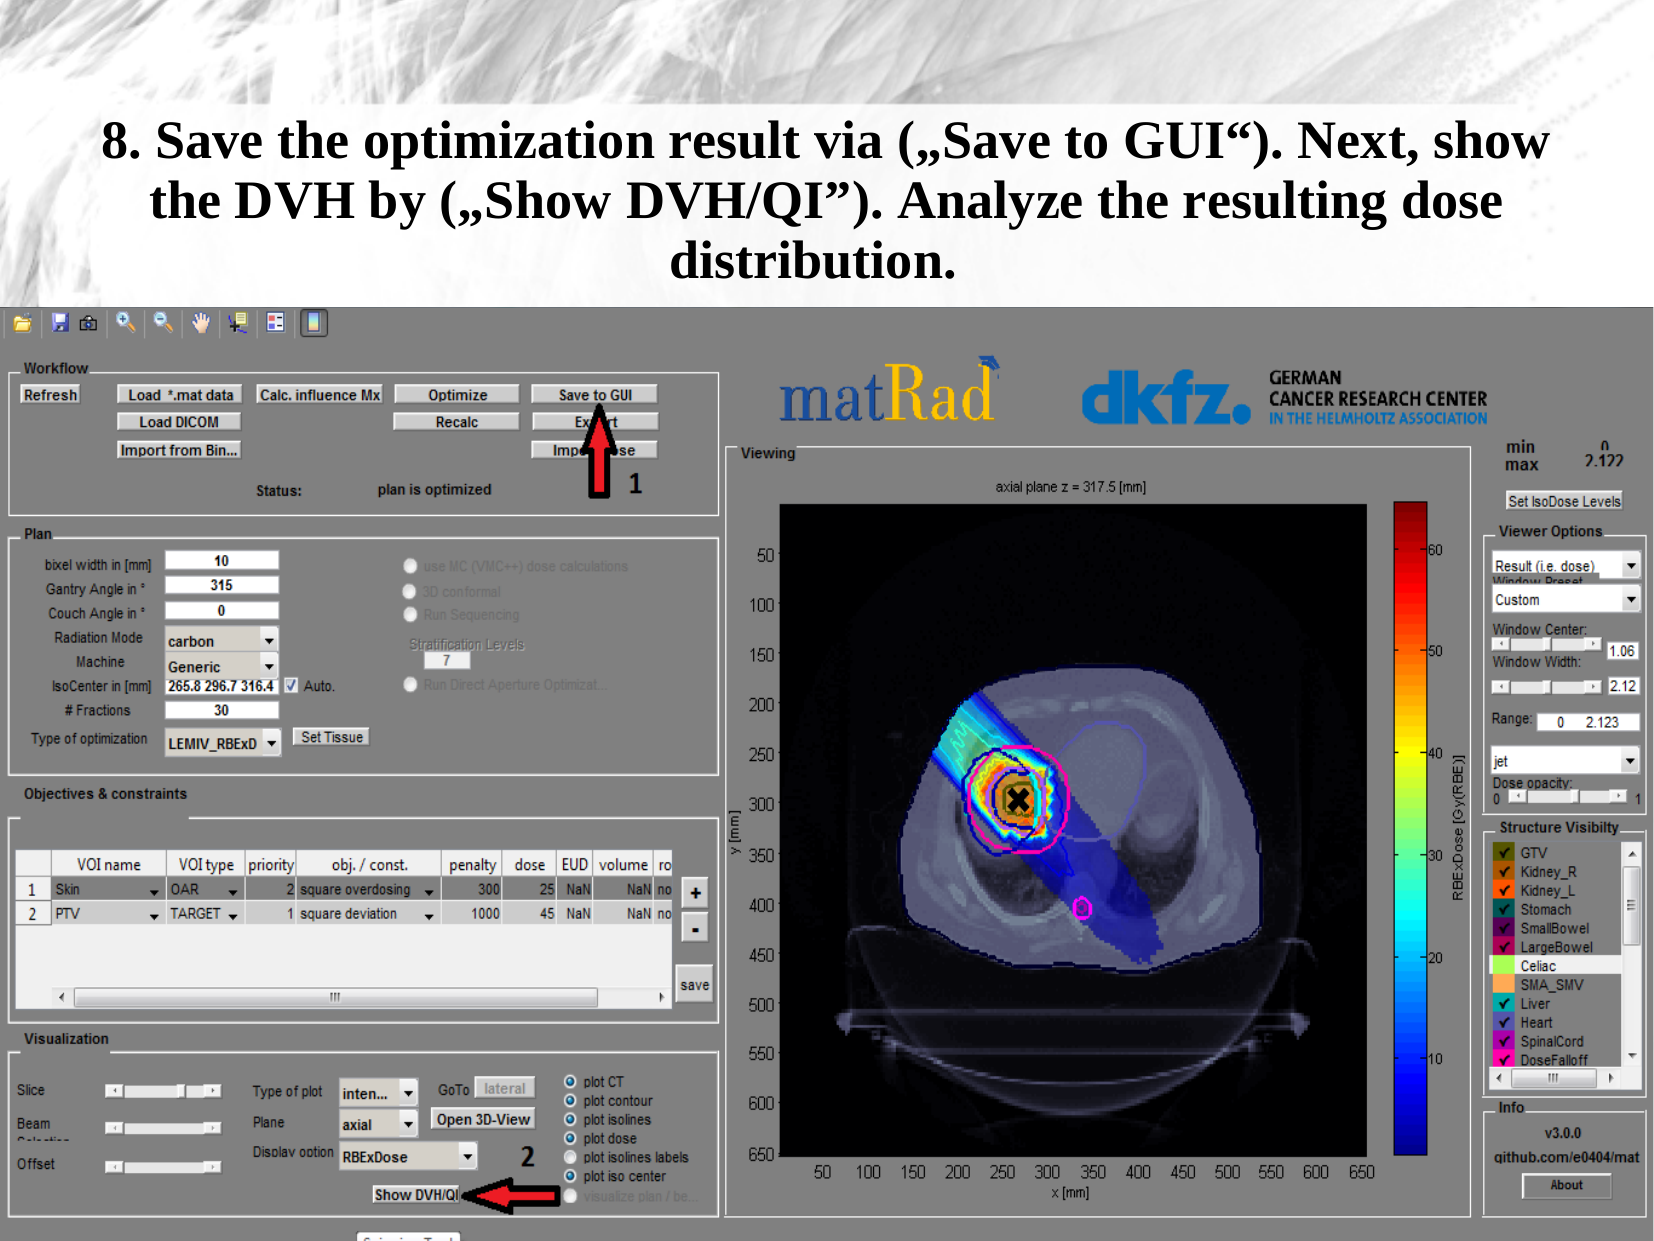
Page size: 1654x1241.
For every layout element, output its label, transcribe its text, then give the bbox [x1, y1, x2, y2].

title 8. Save the optimization result via („Save to GUI“). Next, show the DVH by („Show DVH/QI”). Analyze the resulting dose distribution. [82, 96, 1571, 304]
picture [0, 0, 1654, 1241]
